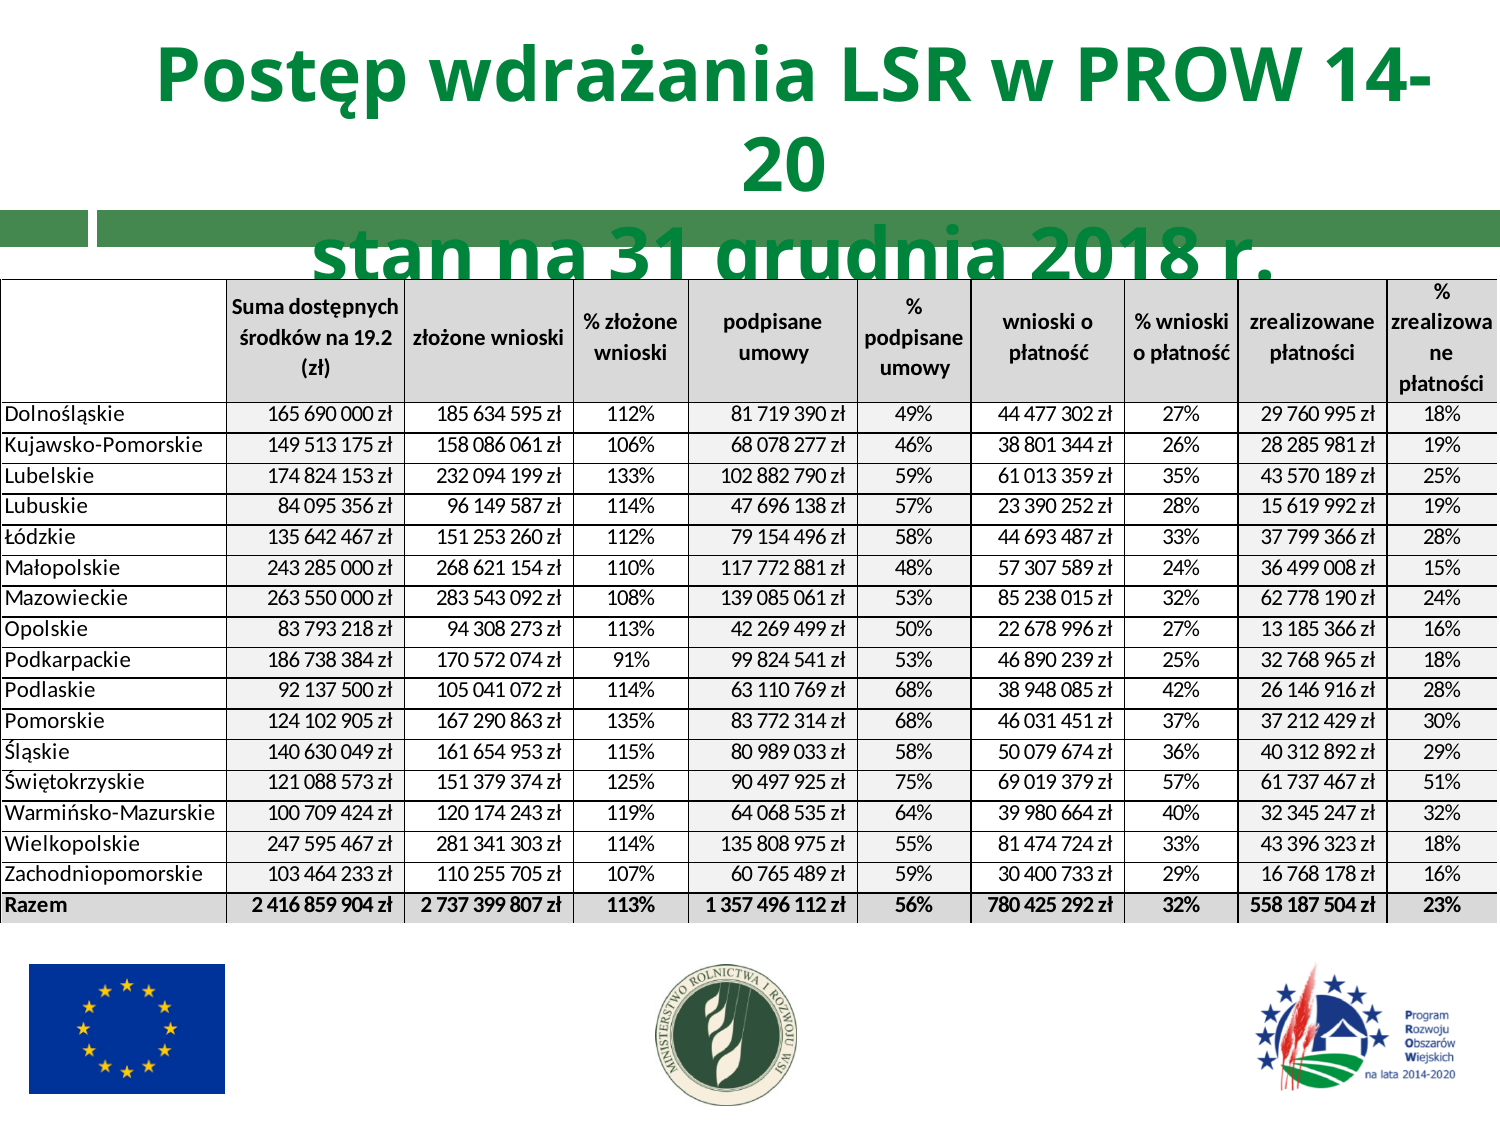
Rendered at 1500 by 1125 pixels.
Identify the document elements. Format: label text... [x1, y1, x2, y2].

chart [0, 278, 1499, 925]
text_box Postęp wdrażania LSR w PROW 14-20 stan na 31 grudnia 2018 r. [125, 19, 1463, 182]
